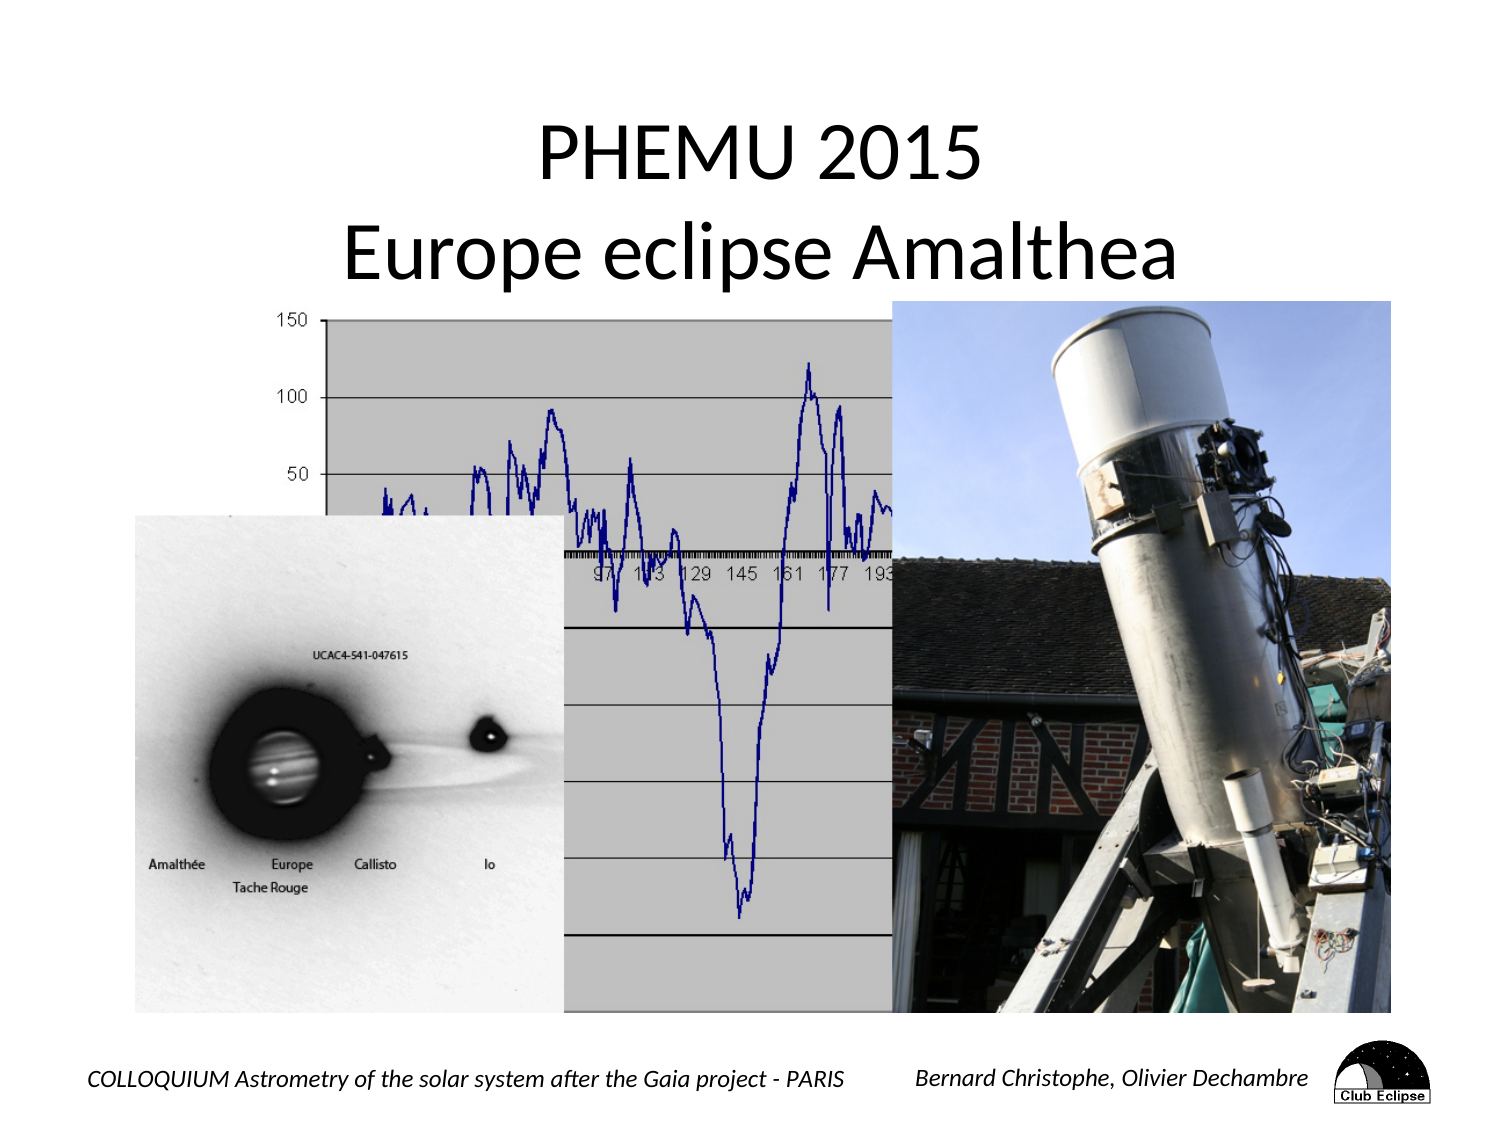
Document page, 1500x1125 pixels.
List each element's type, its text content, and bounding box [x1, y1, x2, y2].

picture [135, 301, 1391, 1013]
text_box Bernard Christophe, Olivier Dechambre [887, 1046, 1325, 1107]
text_box COLLOQUIUM Astrometry of the solar system after the Gaia project - PARIS [64, 1047, 869, 1108]
picture [1328, 1035, 1436, 1108]
title PHEMU 2015 Europe eclipse Amalthea [123, 113, 1399, 379]
